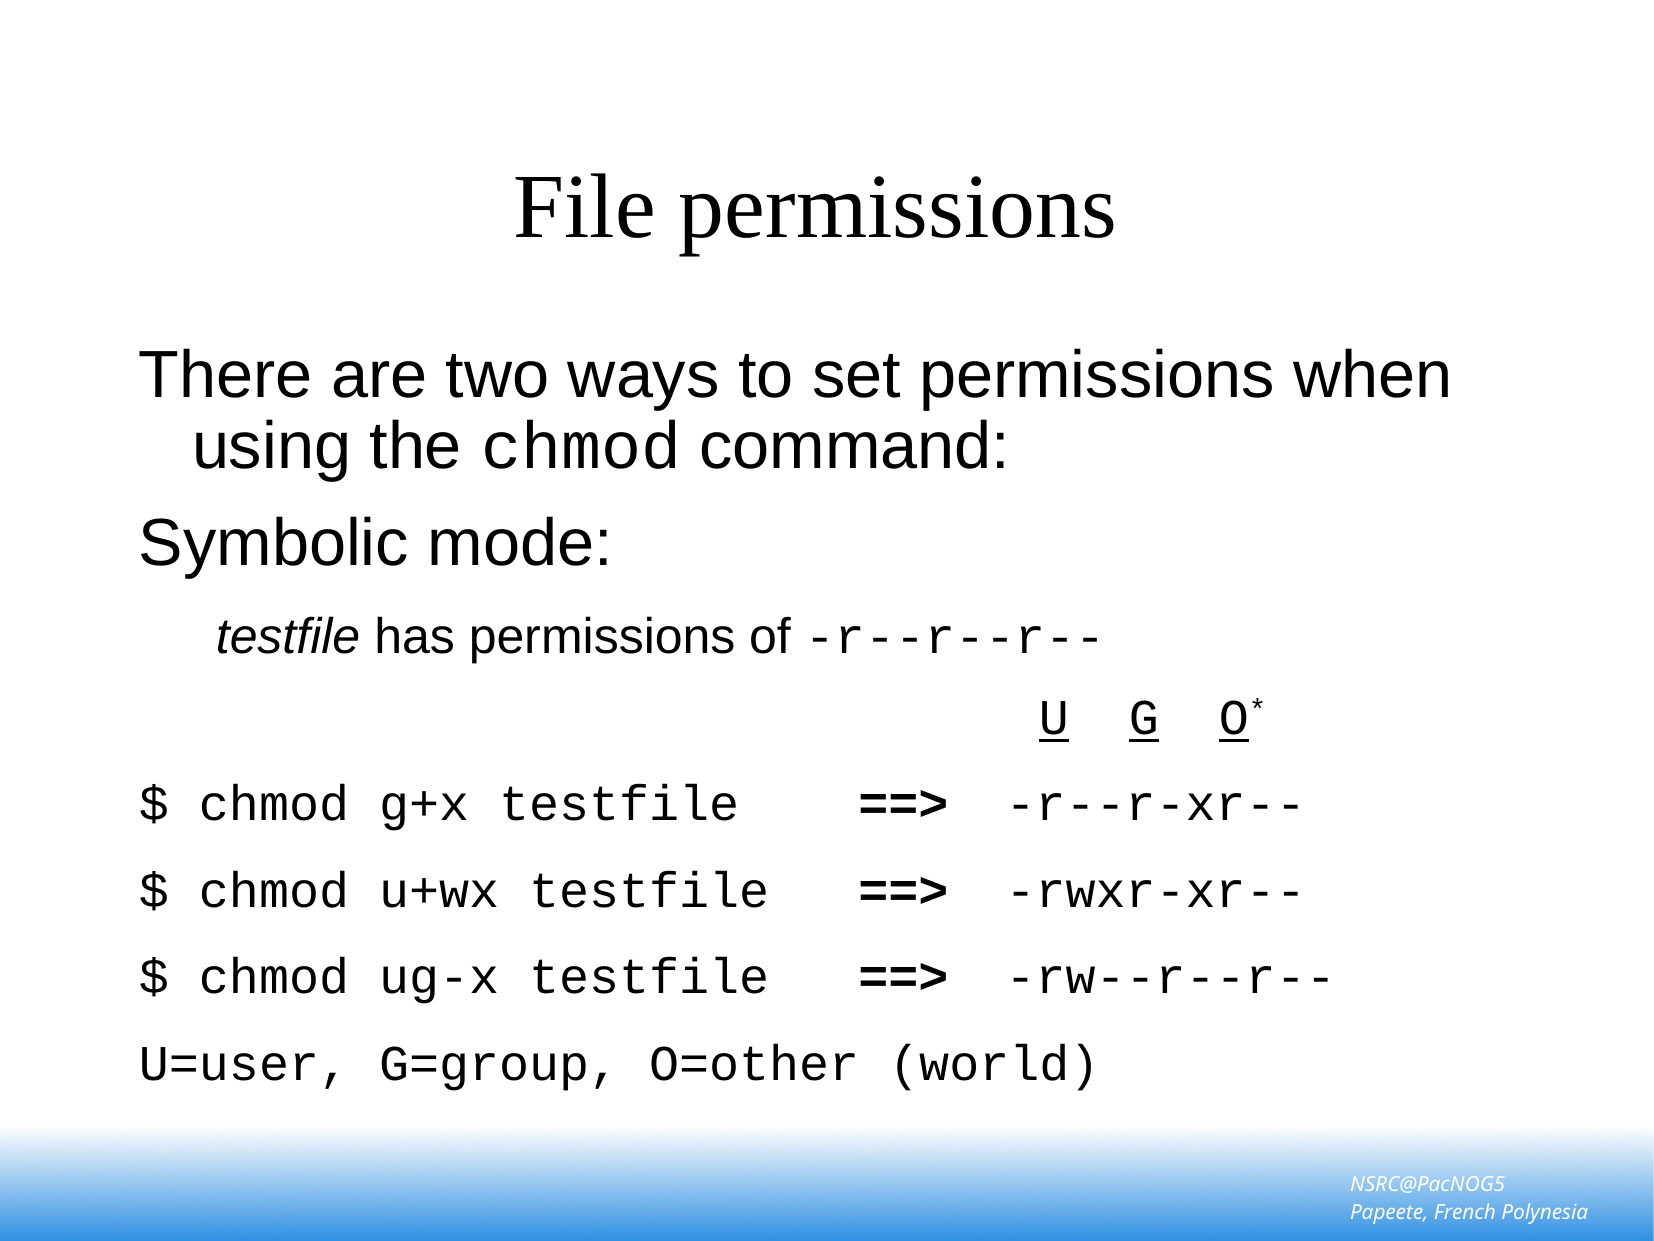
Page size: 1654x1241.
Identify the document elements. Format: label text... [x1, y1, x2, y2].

list There are two ways to set permissions when using the chmod command: Symbolic mode: testfile has permissions of -r--r--r-- U G O* $ chmod g+x testfile ==> -r--r-xr-- $ chmod u+wx testfile ==> -rwxr-xr-- $ chmod ug-x testfile ==> -rw--r--r-- U=user, G=group, O=other (world) [121, 344, 1534, 1135]
title File permissions [121, 102, 1534, 311]
picture [0, 1124, 1654, 1241]
